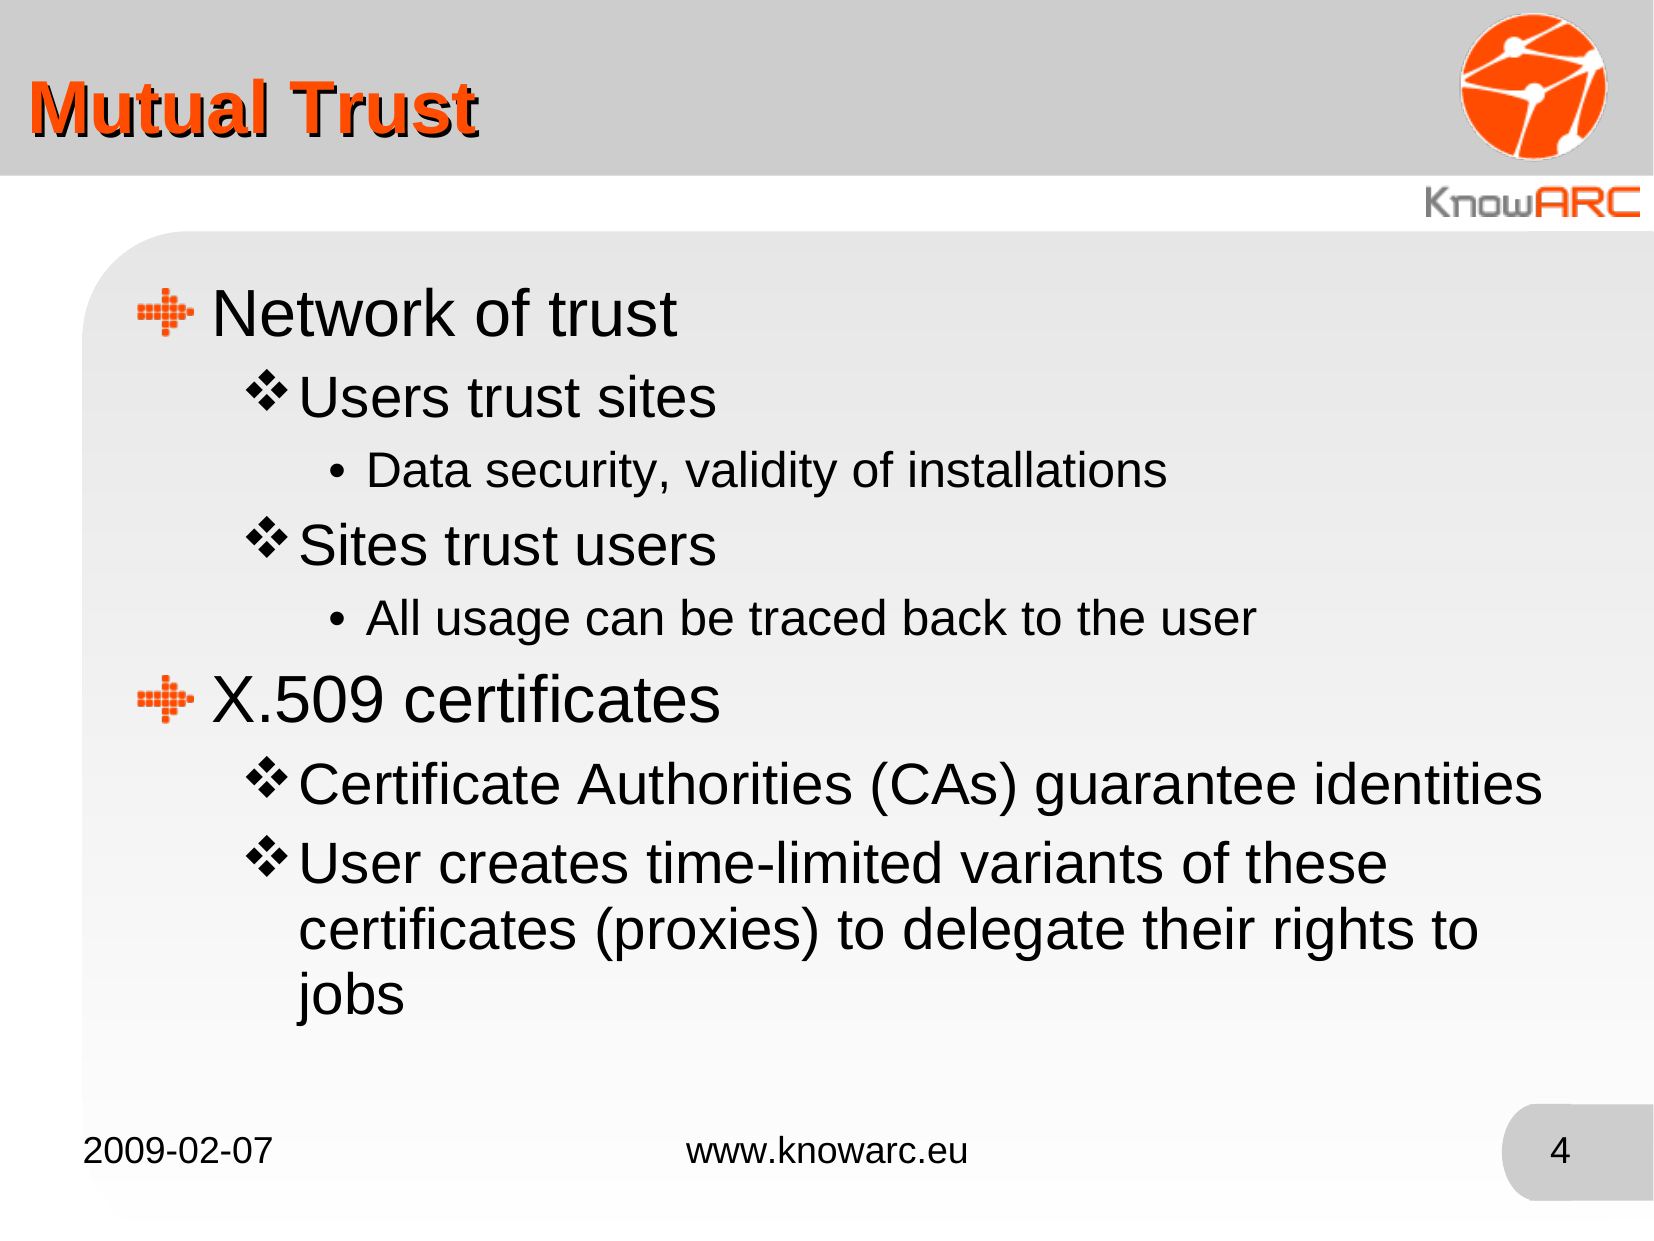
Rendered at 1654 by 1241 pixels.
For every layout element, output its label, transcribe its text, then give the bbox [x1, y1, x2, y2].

title Mutual Trust [27, 0, 1365, 216]
list Network of trust Users trust sites Data security, validity of installations Sites trust users All usage can be traced back to the user X.509 certificates Certificate Authorities (CAs) guarantee identities User creates time-limited variants of these certificates (proxies) to delegate their rights to jobs [137, 275, 1571, 1027]
picture [1426, 13, 1640, 217]
